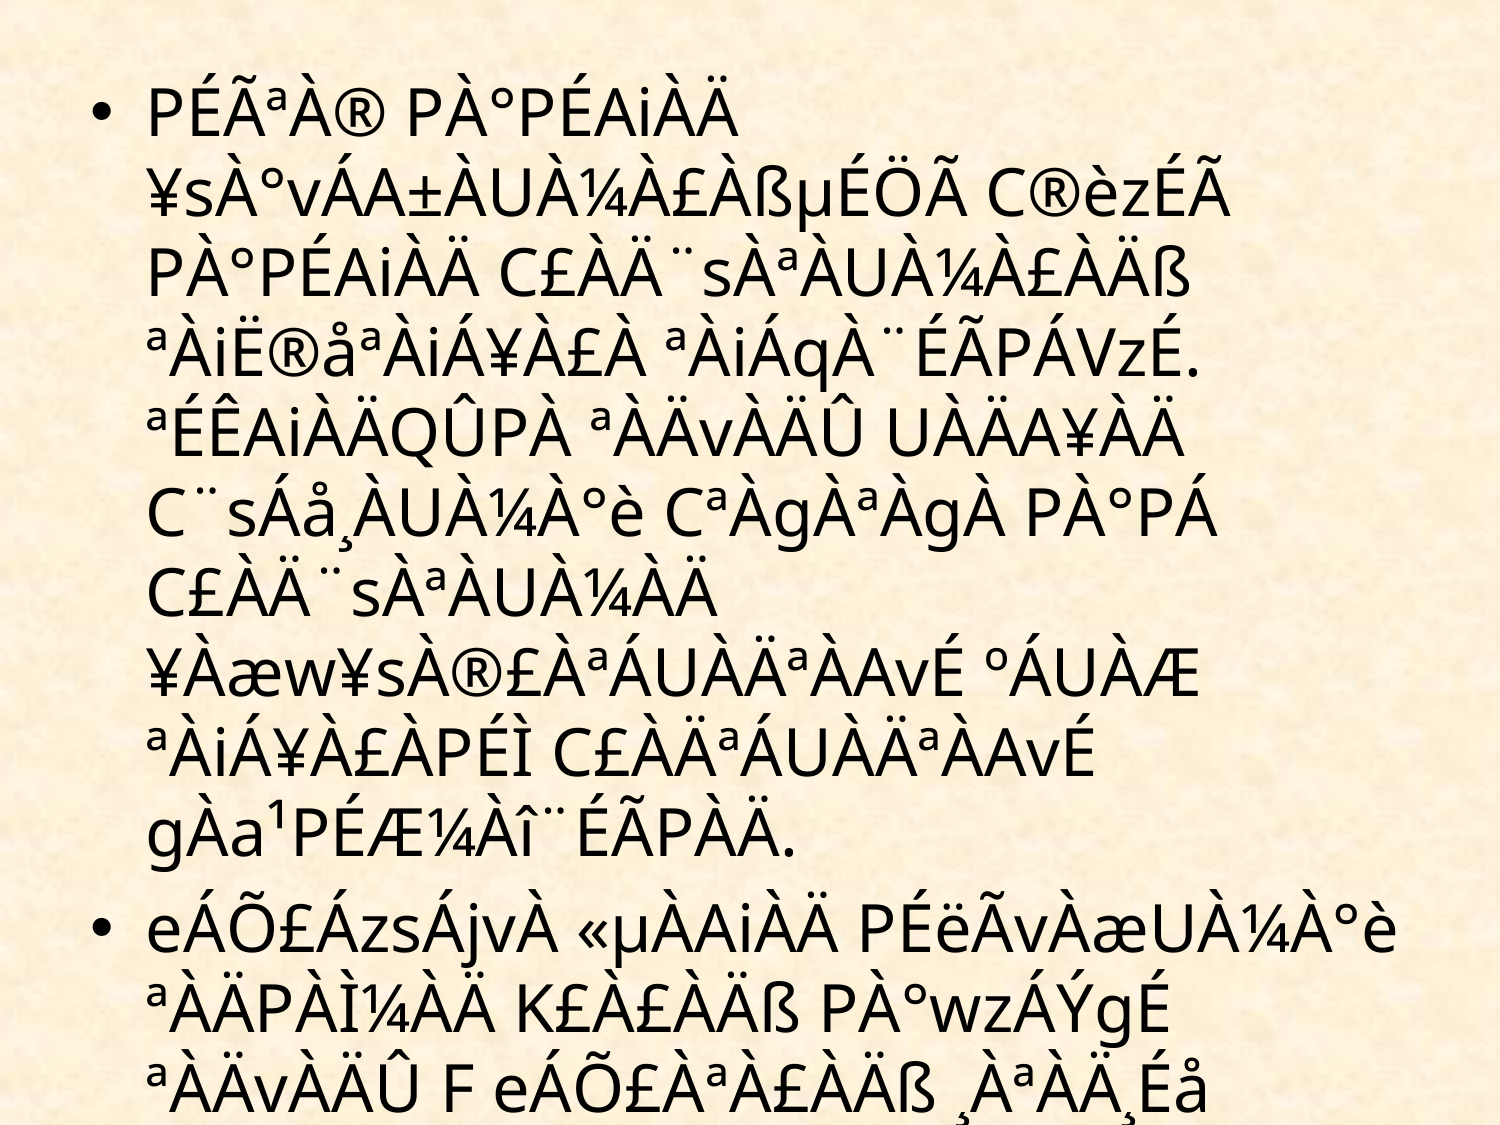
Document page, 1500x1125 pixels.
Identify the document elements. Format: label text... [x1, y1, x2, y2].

text_box PÉÃªÀ® PÀ°PÉAiÀÄ ¥sÀ°vÁA±ÀUÀ¼À£ÀßµÉÖÃ C®èzÉÃ PÀ°PÉAiÀÄ C£ÀÄ¨sÀªÀUÀ¼À£ÀÄß ªÀiË®åªÀiÁ¥À£À ªÀiÁqÀ¨ÉÃPÁVzÉ. ªÉÊAiÀÄQÛPÀ ªÀÄvÀÄÛ UÀÄA¥ÀÄ C¨sÁå¸ÀUÀ¼À°è CªÀgÀªÀgÀ PÀ°PÁ C£ÀÄ¨sÀªÀUÀ¼ÀÄ ¥Àæw¥sÀ®£ÀªÁUÀÄªÀAvÉ ºÁUÀÆ ªÀiÁ¥À£ÀPÉÌ C£ÀÄªÁUÀÄªÀAvÉ gÀa¹PÉÆ¼Àî¨ÉÃPÀÄ. eÁÕ£ÁzsÁjvÀ «µÀAiÀÄ PÉëÃvÀæUÀ¼À°è ªÀÄPÀÌ¼ÀÄ K£À£ÀÄß PÀ°wzÁÝgÉ ªÀÄvÀÄÛ F eÁÕ£ÀªÀ£ÀÄß ¸ÀªÀÄ¸Éå ¤ªÁj¸À®Ä C£Àé¬ÄPÀªÁV ºÉÃUÉ §¼À¸ÀÄvÁÛgÉ JA§ÄzÀ£ÀÄß C¼ÉAiÀÄÄªÀÅzÉÃ ¥ÀjÃPÉëUÀ¼À GzÉÝÃ±ÀªÁUÀ¨ÉÃPÀÄ. [74, 62, 1463, 1125]
picture [0, 0, 1500, 1125]
